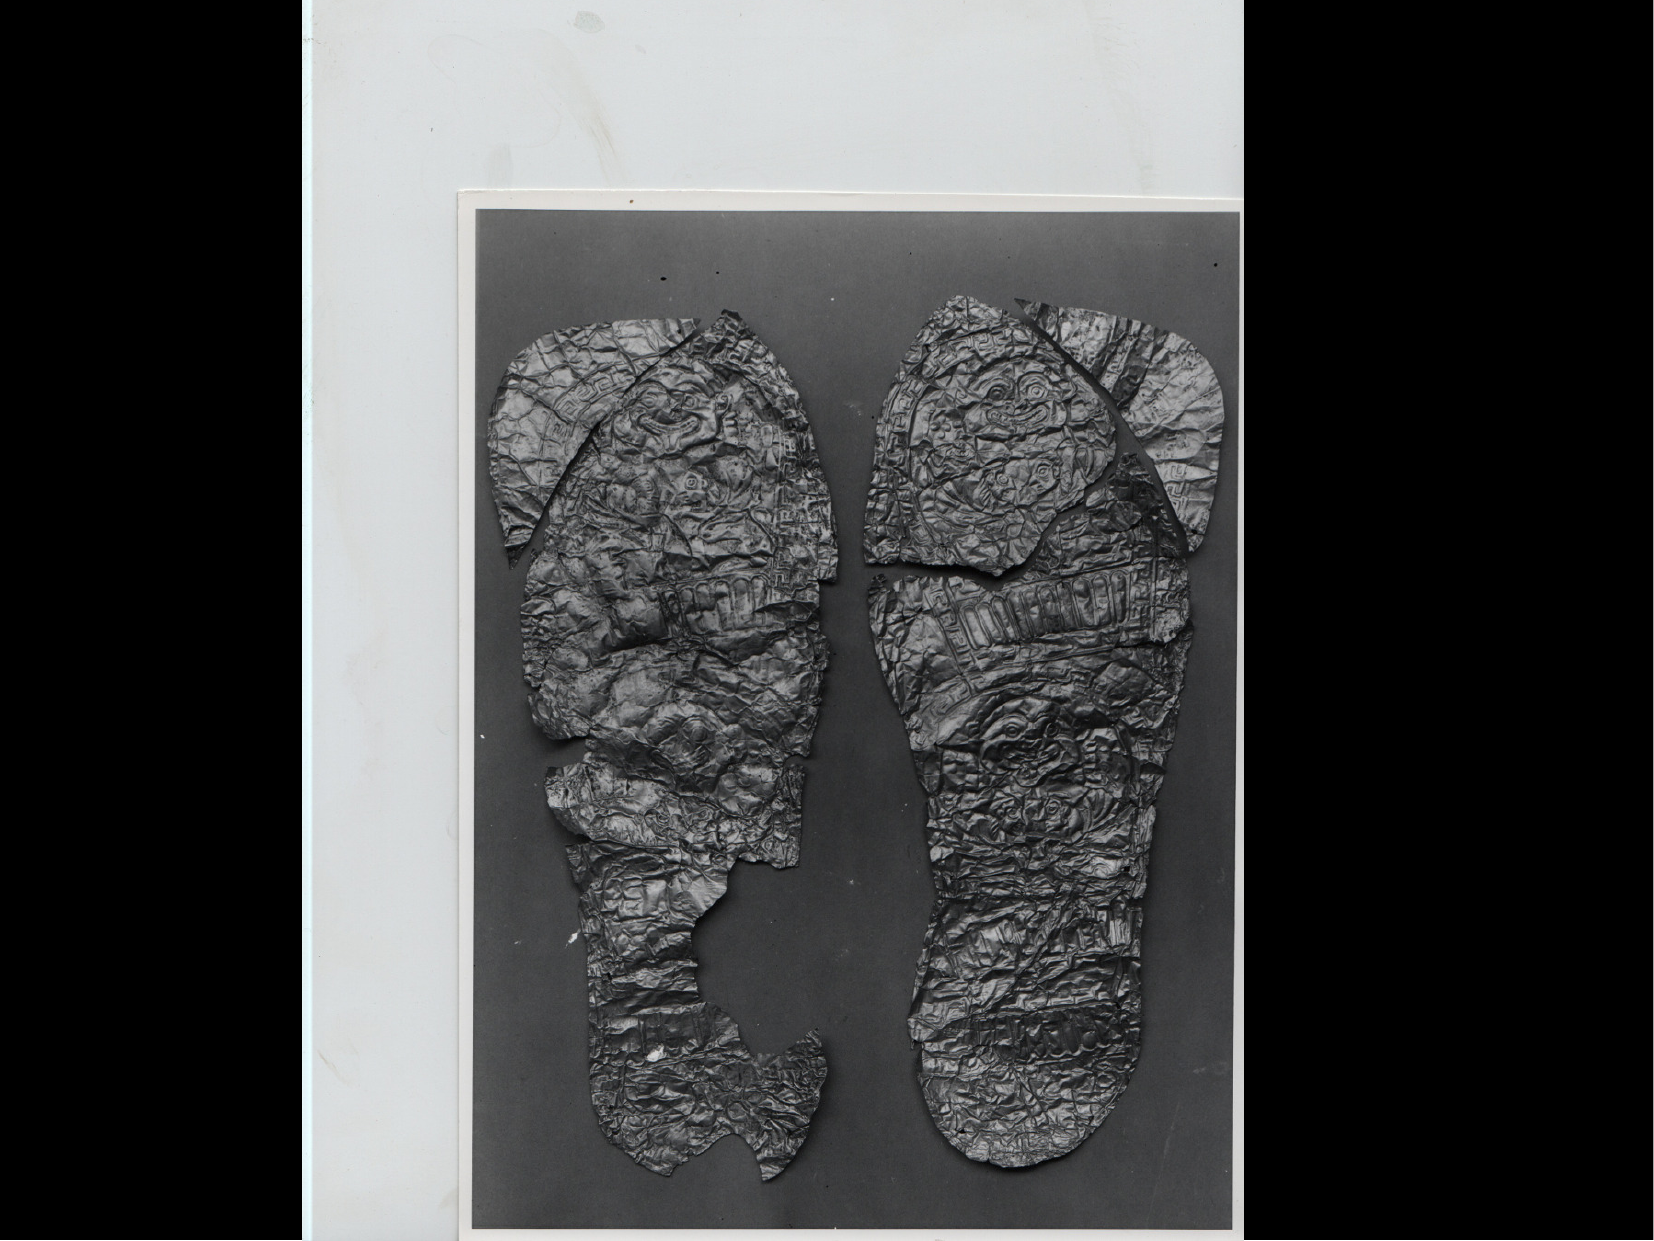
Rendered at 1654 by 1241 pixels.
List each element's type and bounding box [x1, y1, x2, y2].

picture [302, 0, 1244, 1241]
